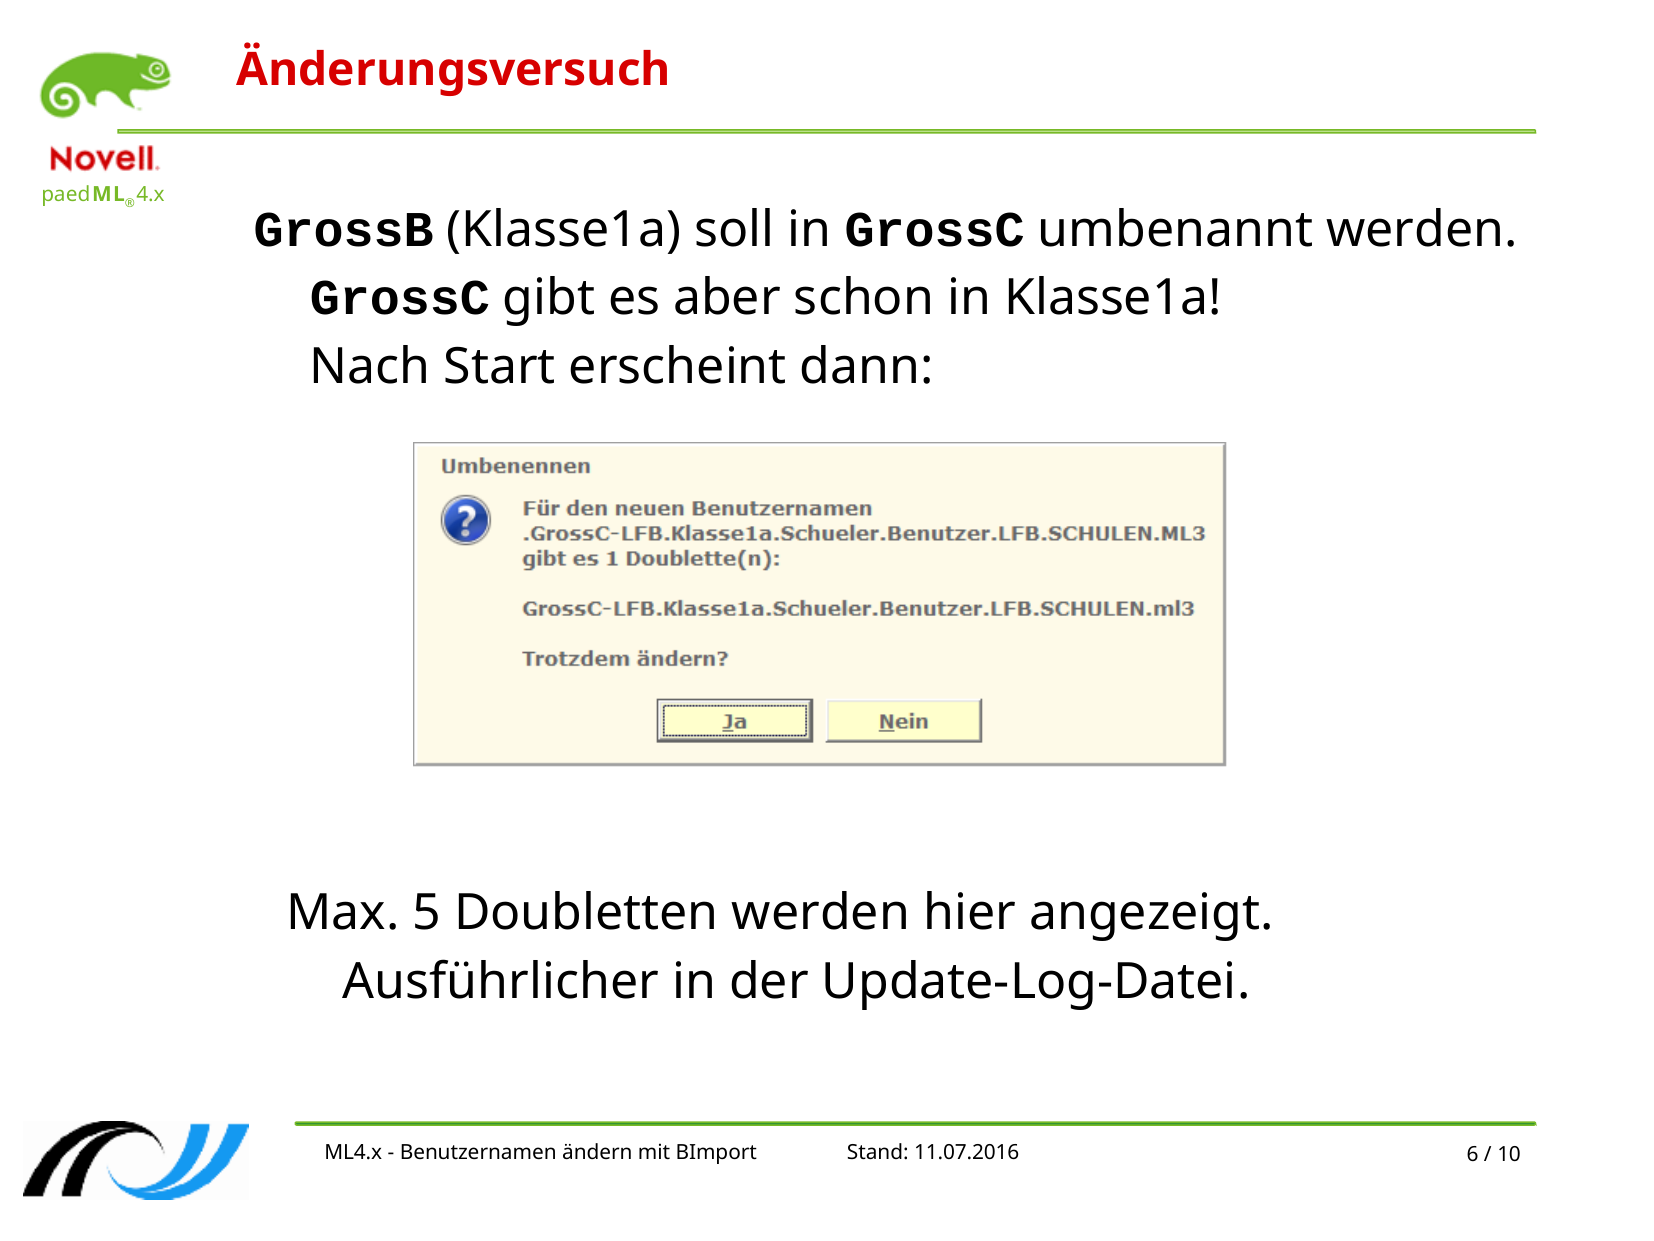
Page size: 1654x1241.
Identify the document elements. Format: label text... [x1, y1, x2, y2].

list Max. 5 Doubletten werden hier angezeigt. Ausführlicher in der Update-Log-Datei. [286, 876, 1563, 1075]
list GrossB (Klasse1a) soll in GrossC umbenannt werden. GrossC gibt es aber schon in Klasse1a! Nach Start erscheint dann: [253, 192, 1530, 446]
picture [23, 1121, 249, 1200]
picture [26, 35, 184, 193]
title Änderungsversuch [236, 17, 1536, 119]
picture [413, 442, 1228, 768]
